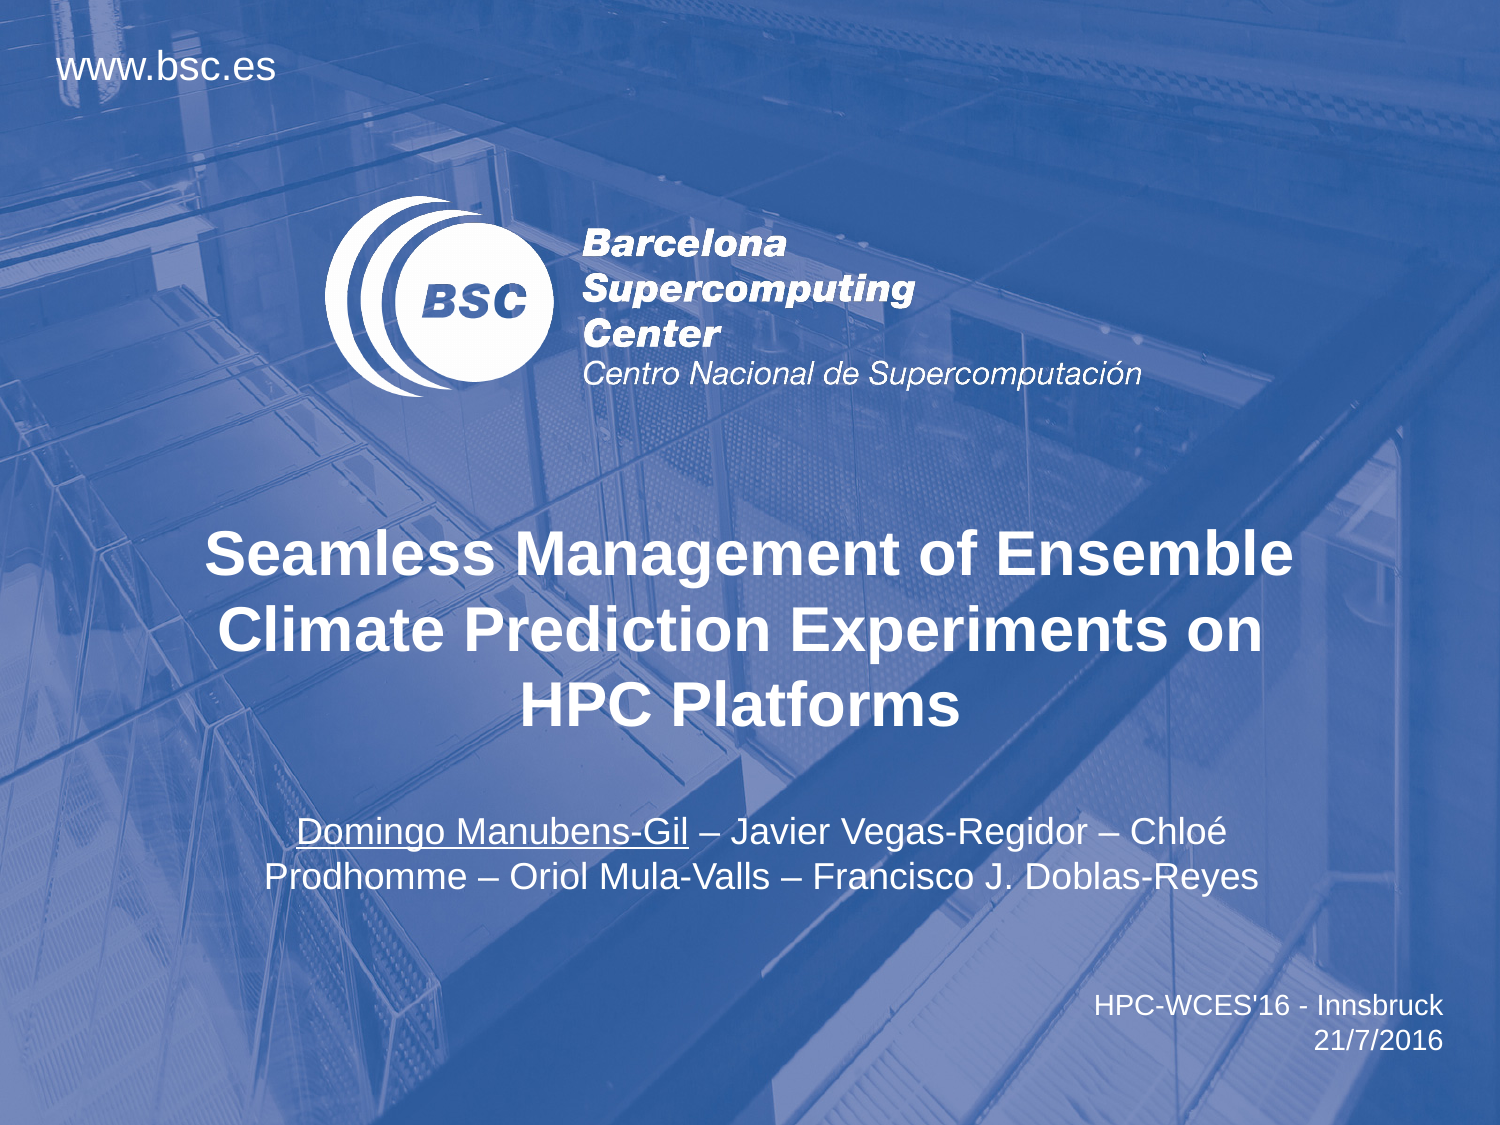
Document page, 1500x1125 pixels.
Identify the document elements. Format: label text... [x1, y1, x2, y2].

picture [0, 0, 1500, 1125]
text_box HPC-WCES'16 - Innsbruck 21/7/2016 [1057, 979, 1459, 1064]
text_box Domingo Manubens-Gil – Javier Vegas-Regidor – Chloé Prodhomme – Oriol Mula-Valls – Francisco J. Doblas-Reyes [230, 799, 1294, 905]
title Seamless Management of Ensemble Climate Prediction Experiments on HPC Platforms [112, 503, 1388, 748]
